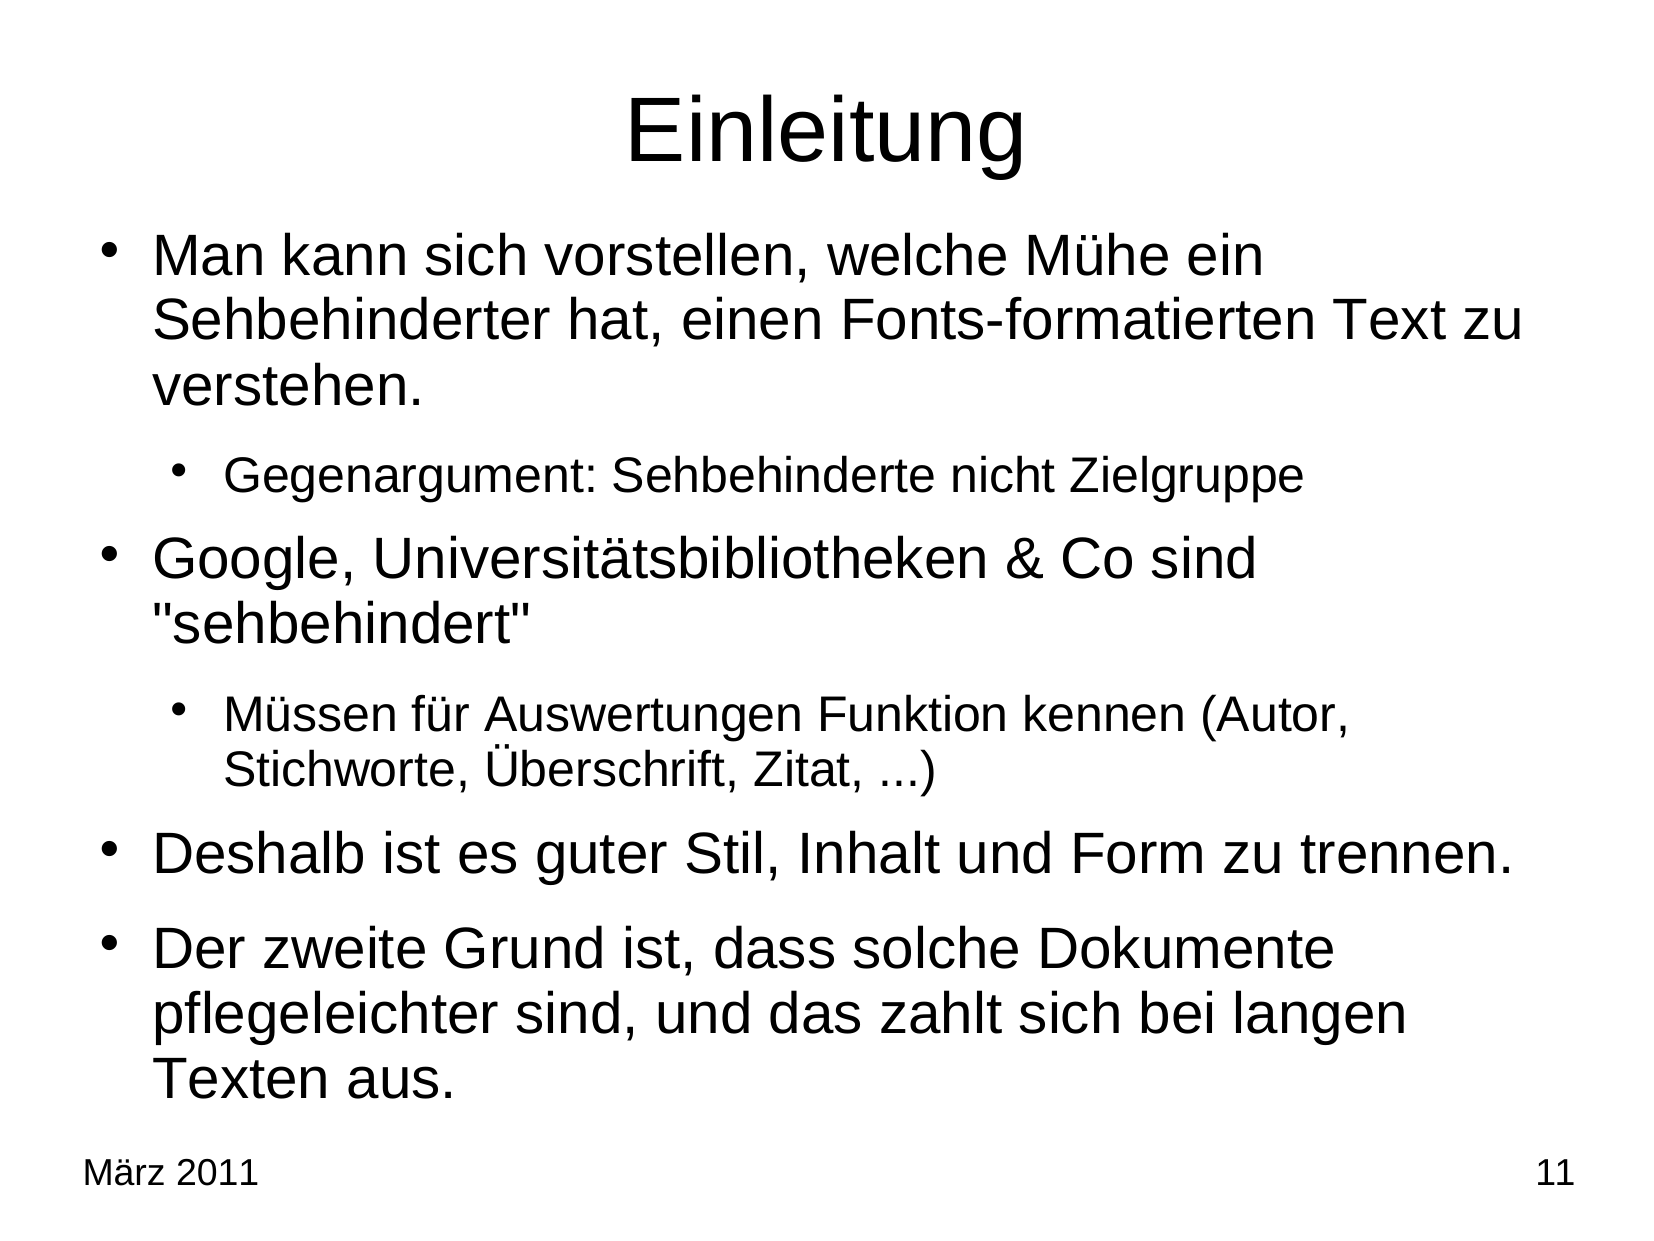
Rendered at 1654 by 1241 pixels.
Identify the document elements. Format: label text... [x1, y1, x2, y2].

title Einleitung [82, 49, 1571, 207]
list Man kann sich vorstellen, welche Mühe ein Sehbehinderter hat, einen Fonts-formatierten Text zu verstehen. Gegenargument: Sehbehinderte nicht Zielgruppe Google, Universitätsbibliotheken & Co sind "sehbehindert" Müssen für Auswertungen Funktion kennen (Autor, Stichworte, Überschrift, Zitat, ...) Deshalb ist es guter Stil, Inhalt und Form zu trennen. Der zweite Grund ist, dass solche Dokumente pflegeleichter sind, und das zahlt sich bei langen Texten aus. [82, 218, 1571, 1134]
